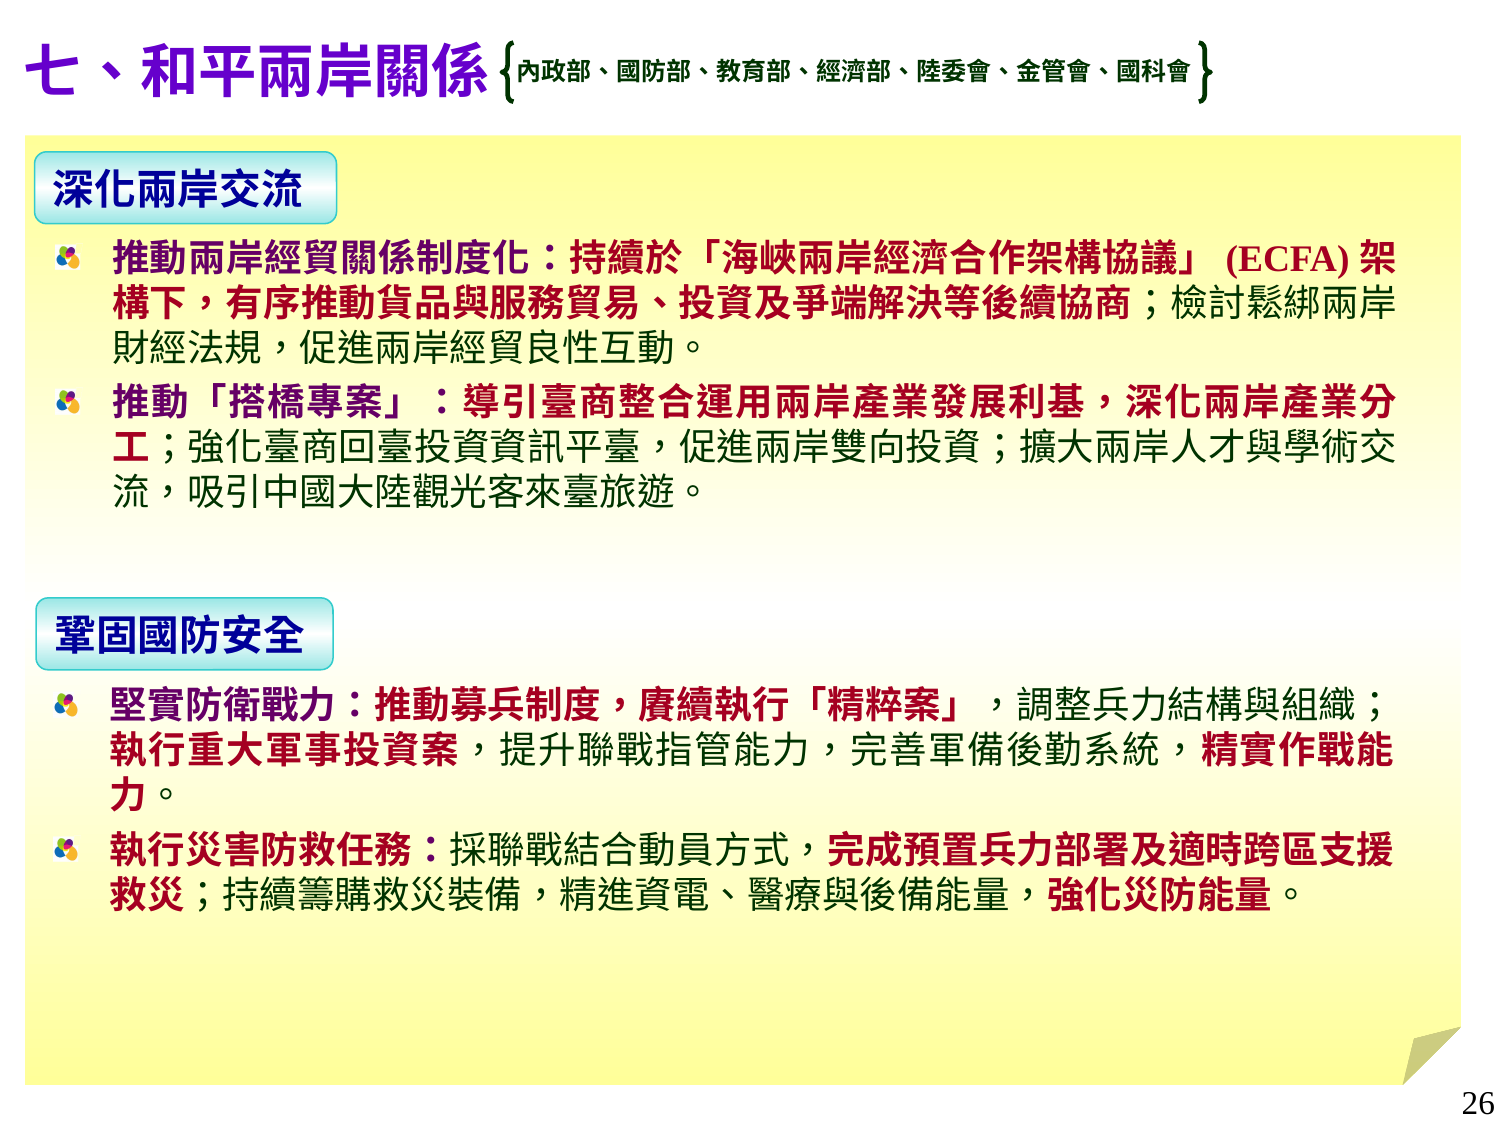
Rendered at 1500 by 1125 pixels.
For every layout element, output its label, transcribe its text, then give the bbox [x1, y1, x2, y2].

picture [53, 835, 81, 862]
picture [53, 690, 81, 718]
text_box 堅實防衛戰力：推動募兵制度，賡續執行「精粹案」，調整兵力結構與組織；執行重大軍事投資案，提升聯戰指管能力，完善軍備後勤系統，精實作戰能力。 執行災害防救任務：採聯戰結合動員方式，完成預置兵力部署及適時跨區支援救災；持續籌購救災裝備，精進資電、醫療與後備能量，強化災防能量。 [38, 674, 1409, 917]
text_box [24, 135, 1461, 1086]
text_box 內政部、國防部、教育部、經濟部、陸委會、金管會、國科會 [501, 48, 1247, 94]
text_box 七、和平兩岸關係 [23, 34, 506, 121]
text_box 推動兩岸經貿關係制度化：持續於「海峽兩岸經濟合作架構協議」(ECFA)架構下，有序推動貨品與服務貿易、投資及爭端解決等後續協商；檢討鬆綁兩岸財經法規，促進兩岸經貿良性互動。 推動「搭橋專案」：導引臺商整合運用兩岸產業發展利基，深化兩岸產業分工；強化臺商回臺投資資訊平臺，促進兩岸雙向投資；擴大兩岸人才與學術交流，吸引中國大陸觀光客來臺旅遊。 [41, 226, 1412, 527]
text_box 鞏固國防安全 [36, 597, 334, 670]
text_box <編號> [1446, 1062, 1500, 1125]
picture [55, 387, 83, 415]
text_box 深化兩岸交流 [34, 151, 337, 224]
picture [55, 243, 83, 270]
